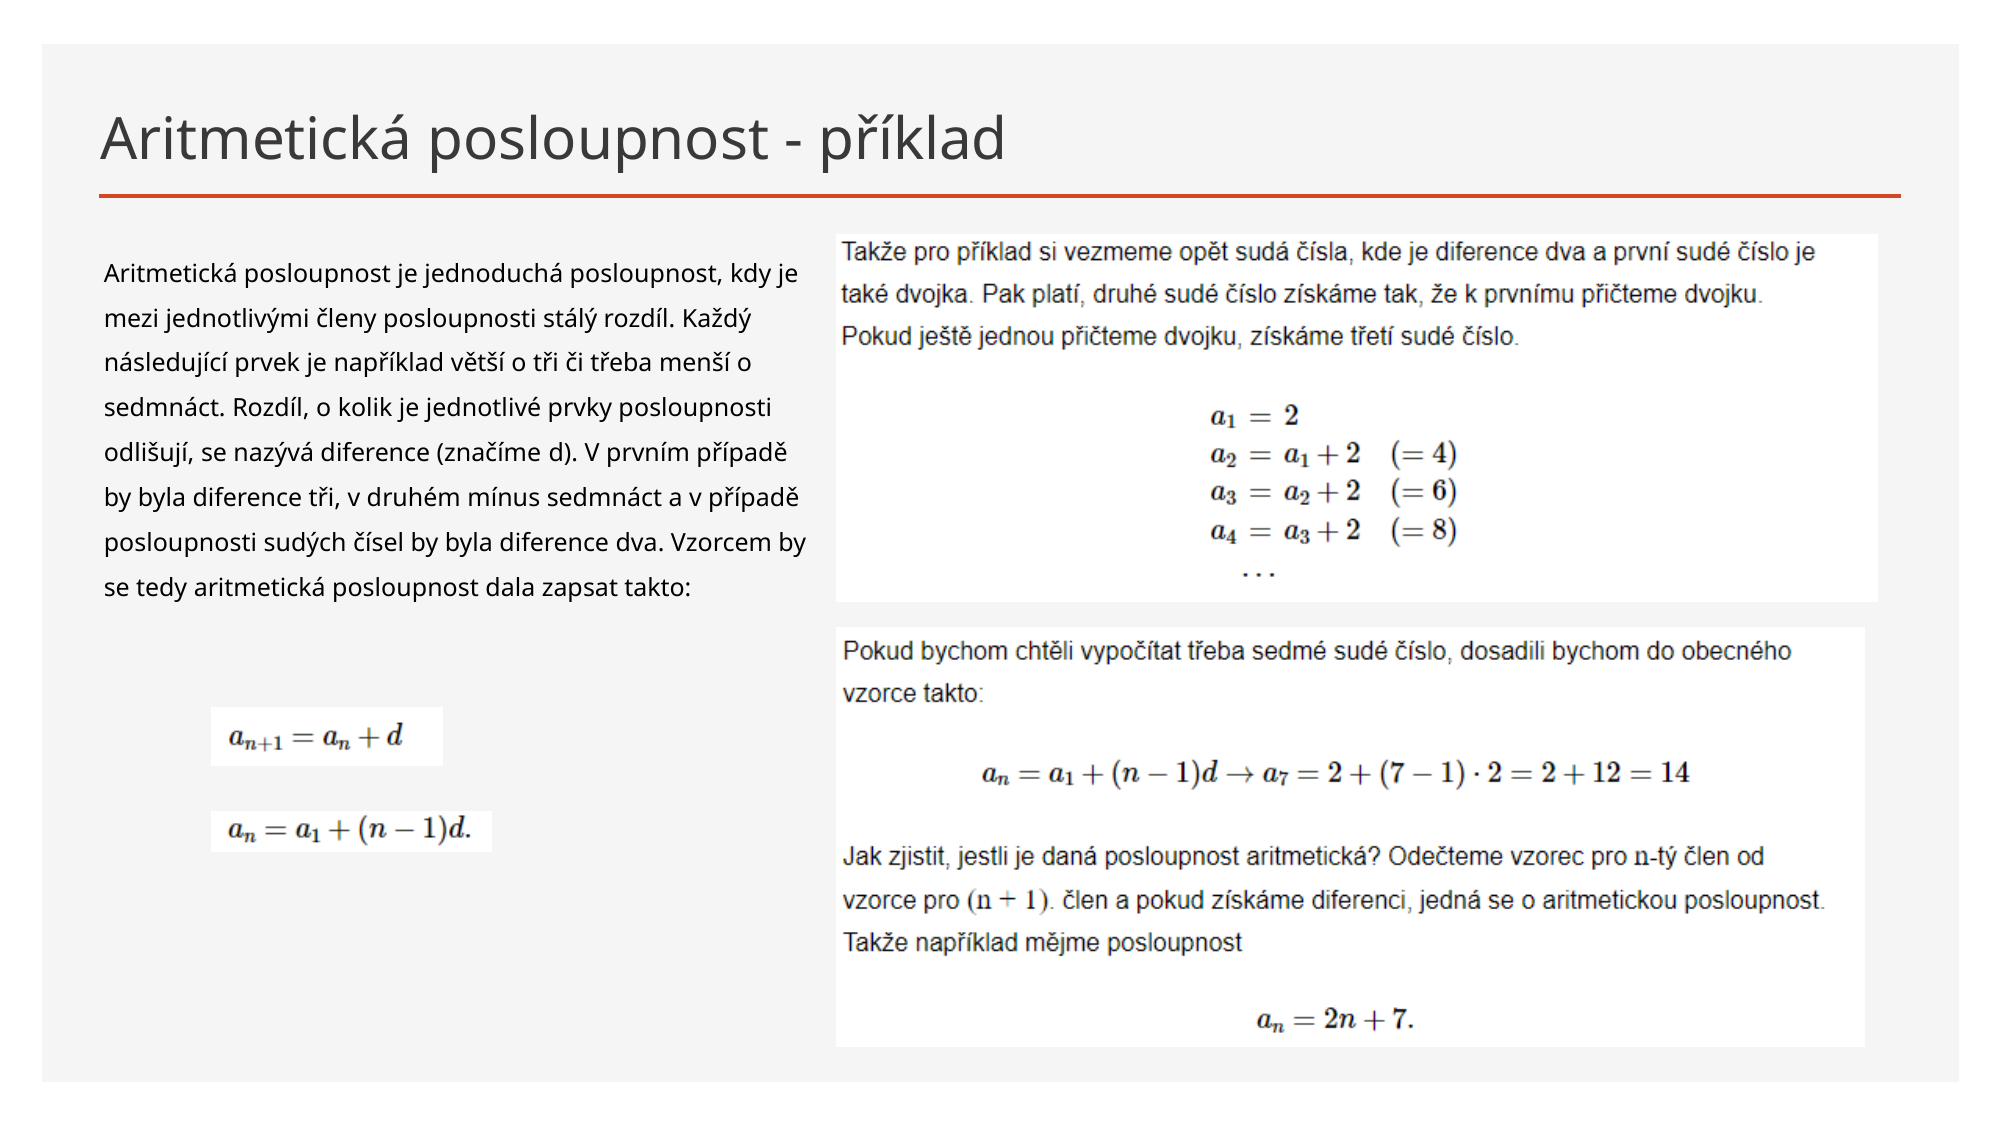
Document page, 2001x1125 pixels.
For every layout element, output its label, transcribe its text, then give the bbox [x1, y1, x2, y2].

picture [211, 707, 443, 766]
title Aritmetická posloupnost - příklad [85, 73, 1214, 179]
picture [211, 811, 492, 852]
picture [836, 627, 1865, 1047]
list Aritmetická posloupnost je jednoduchá posloupnost, kdy je mezi jednotlivými členy posloupnosti stálý rozdíl. Každý následující prvek je například větší o tři či třeba menší o sedmnáct. Rozdíl, o kolik je jednotlivé prvky posloupnosti odlišují, se nazývá diference (značíme d). V prvním případě by byla diference tři, v druhém mínus sedmnáct a v případě posloupnosti sudých čísel by byla diference dva. Vzorcem by se tedy aritmetická posloupnost dala zapsat takto: [88, 234, 837, 1021]
picture [836, 234, 1878, 602]
